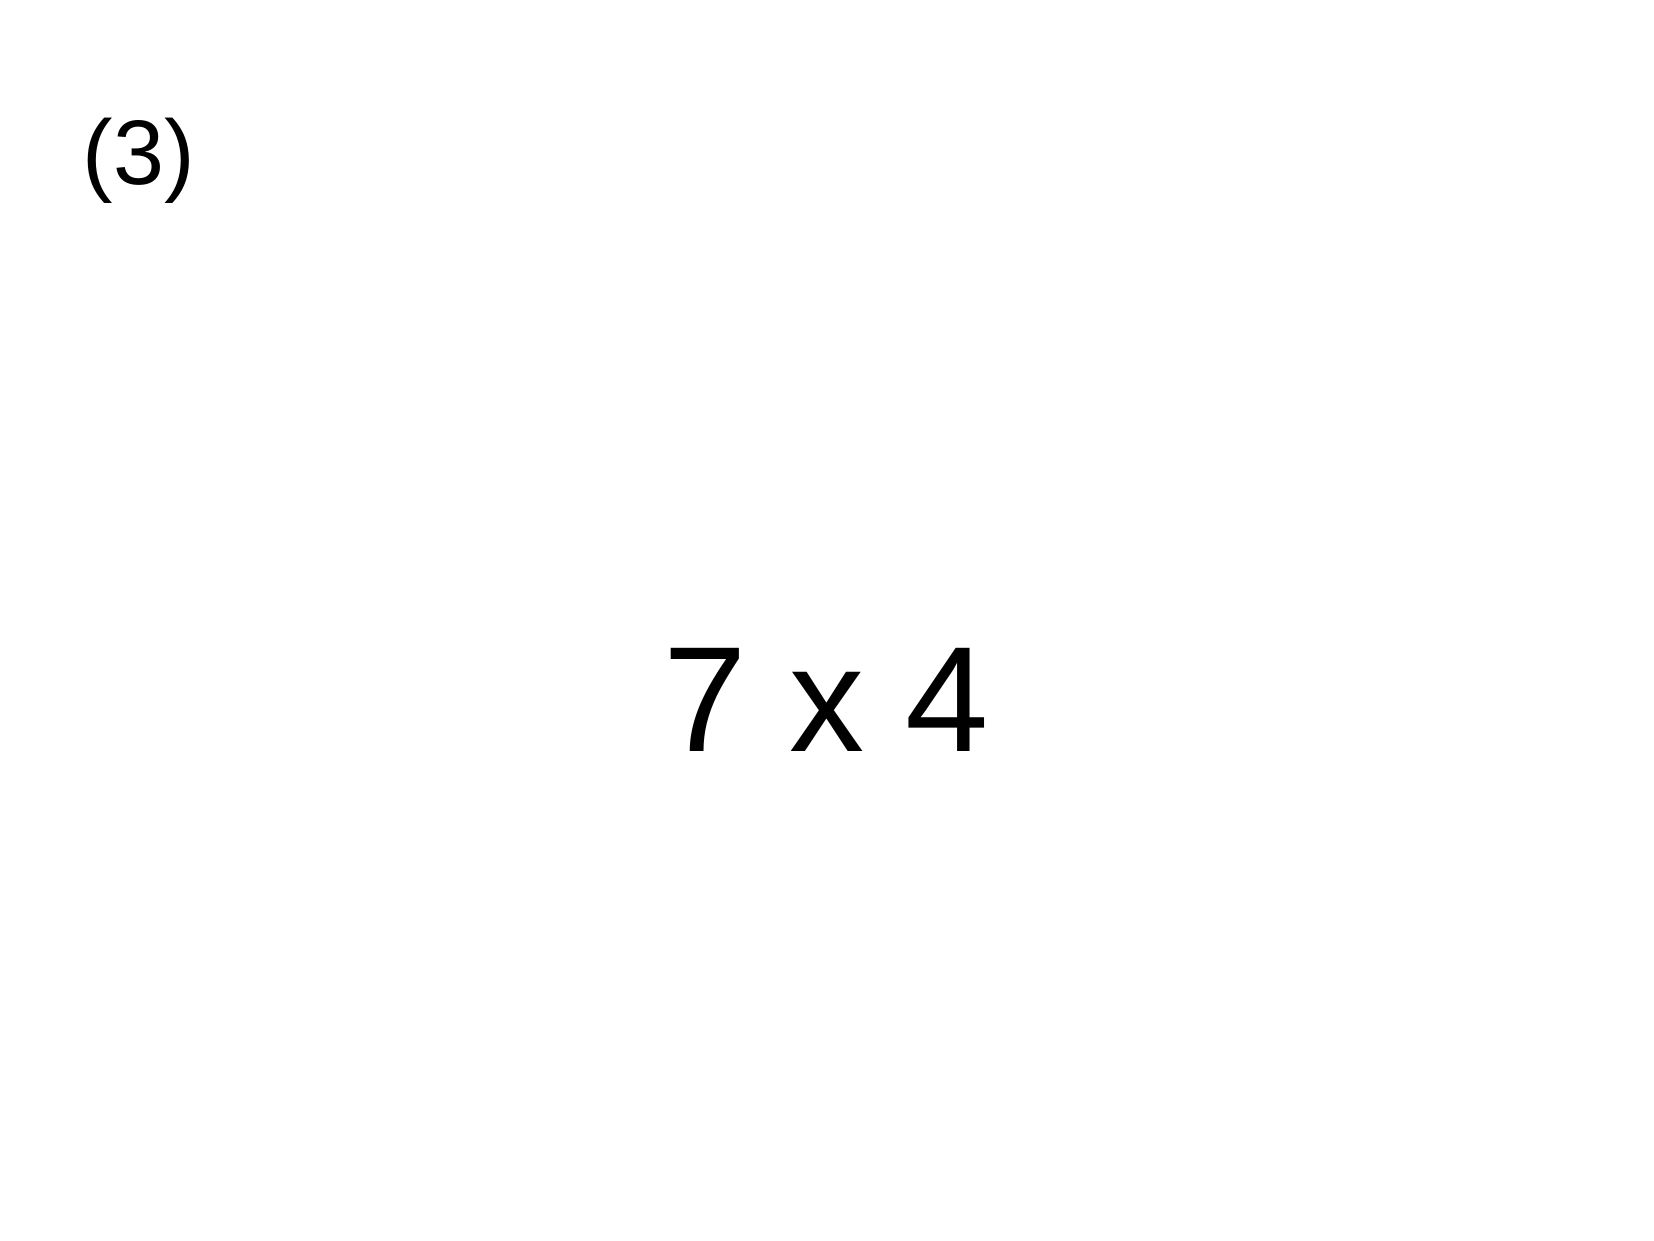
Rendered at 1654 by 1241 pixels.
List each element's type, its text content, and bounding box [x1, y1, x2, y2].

subtitle 7 x 4 [82, 297, 1571, 1102]
title (3) [82, 56, 1571, 250]
